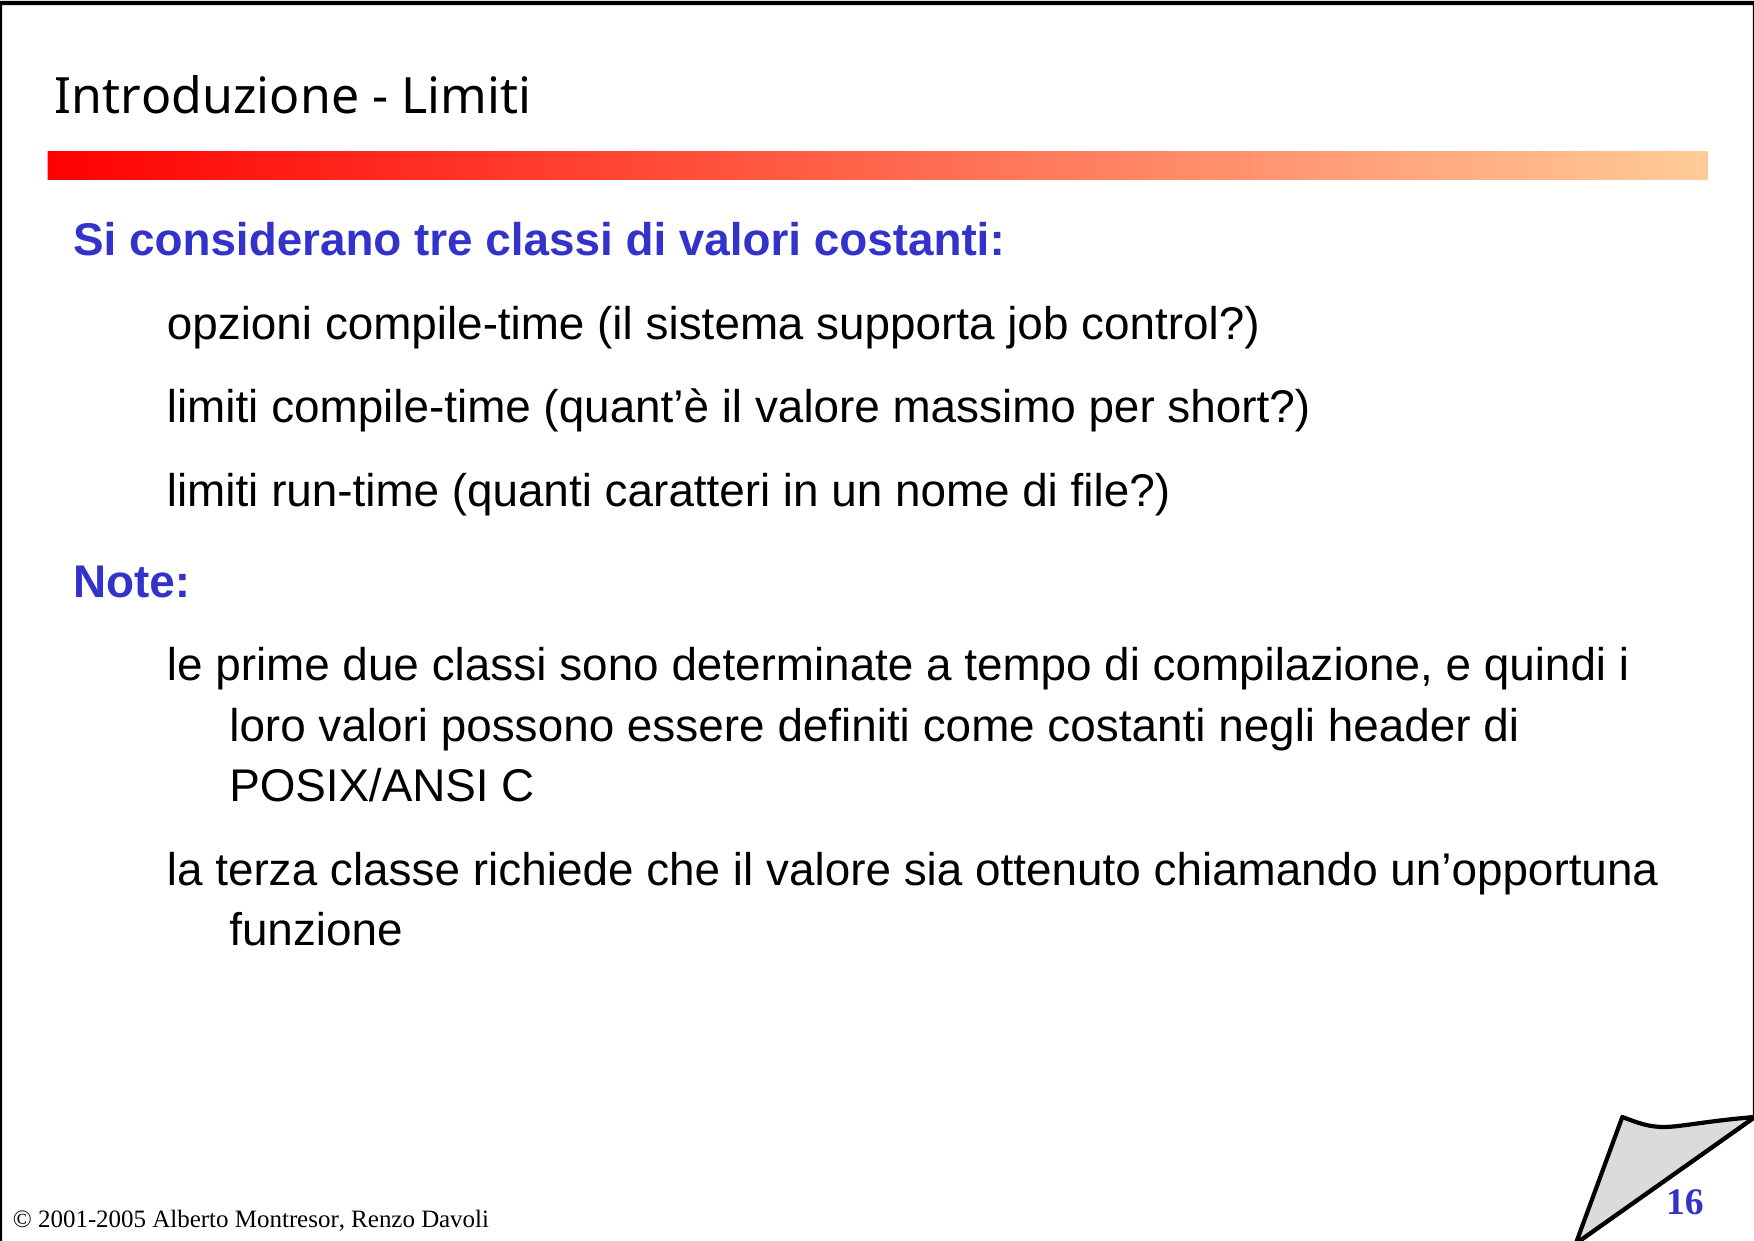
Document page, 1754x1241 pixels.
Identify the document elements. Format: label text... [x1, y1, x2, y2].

title Introduzione - Limiti [40, 49, 1714, 144]
list Si considerano tre classi di valori costanti: opzioni compile-time (il sistema supporta job control?) limiti compile-time (quant’è il valore massimo per short?) limiti run-time (quanti caratteri in un nome di file?) Note: le prime due classi sono determinate a tempo di compilazione, e quindi i loro valori possono essere definiti come costanti negli header di POSIX/ANSI C la terza classe richiede che il valore sia ottenuto chiamando un’opportuna funzione [58, 206, 1696, 1053]
